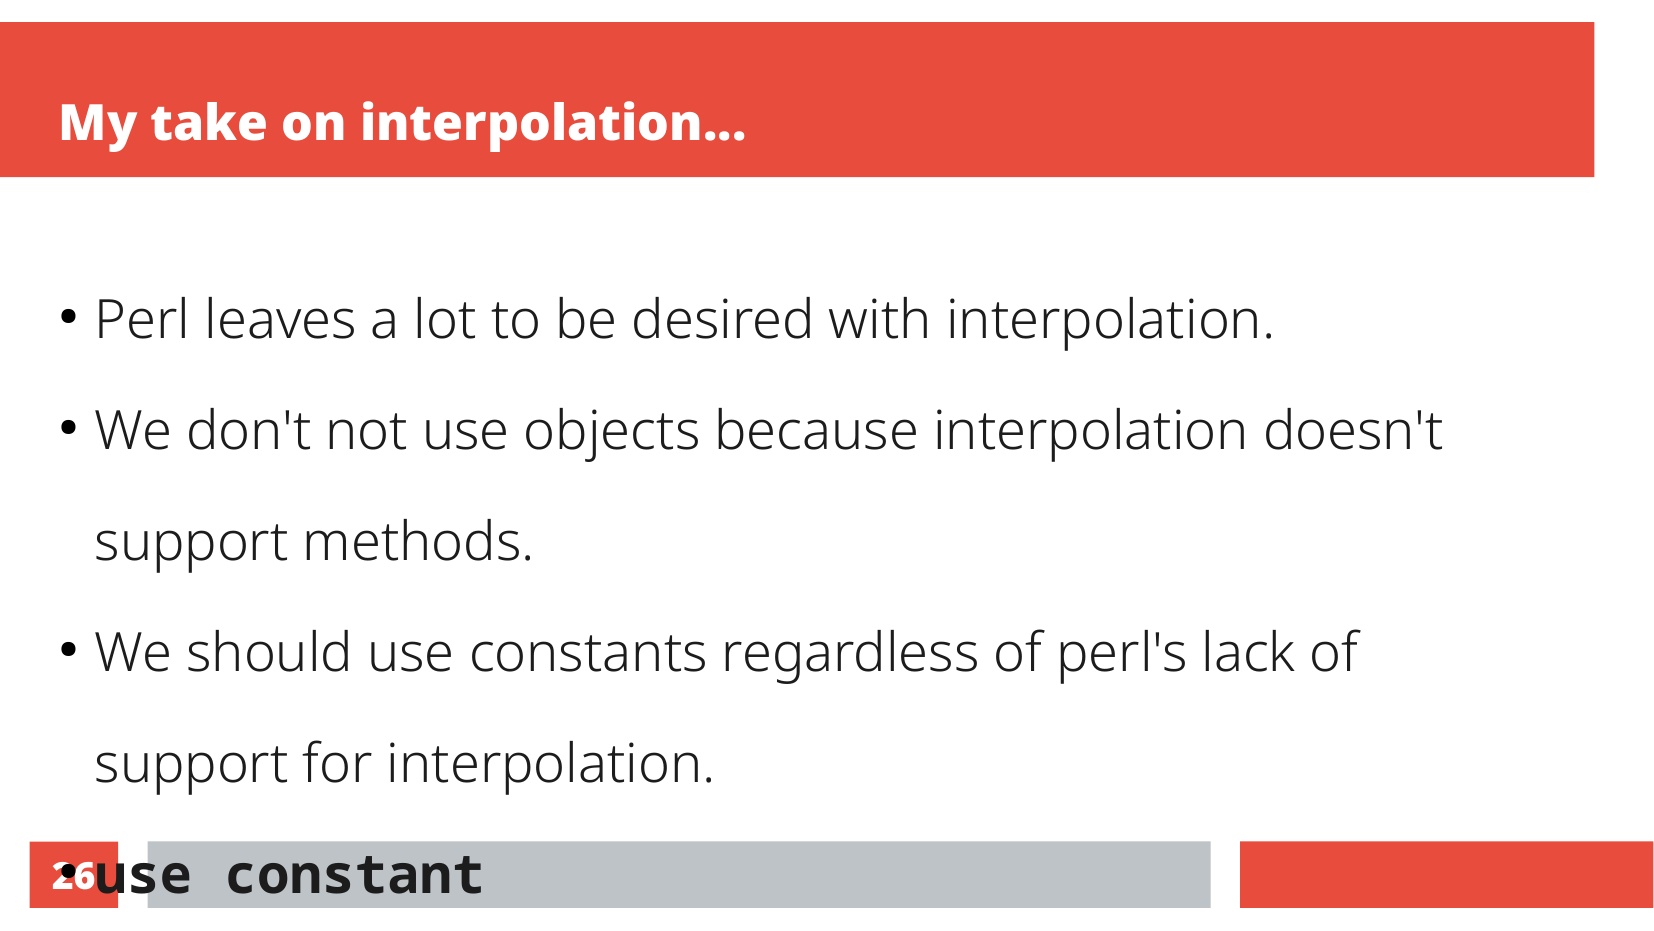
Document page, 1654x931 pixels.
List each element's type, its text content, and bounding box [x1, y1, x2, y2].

subtitle Perl leaves a lot to be desired with interpolation. We don't not use objects because interpolation doesn't support methods. We should use constants regardless of perl's lack of support for interpolation. use constant [59, 243, 1565, 820]
title My take on interpolation... [59, 44, 1595, 156]
